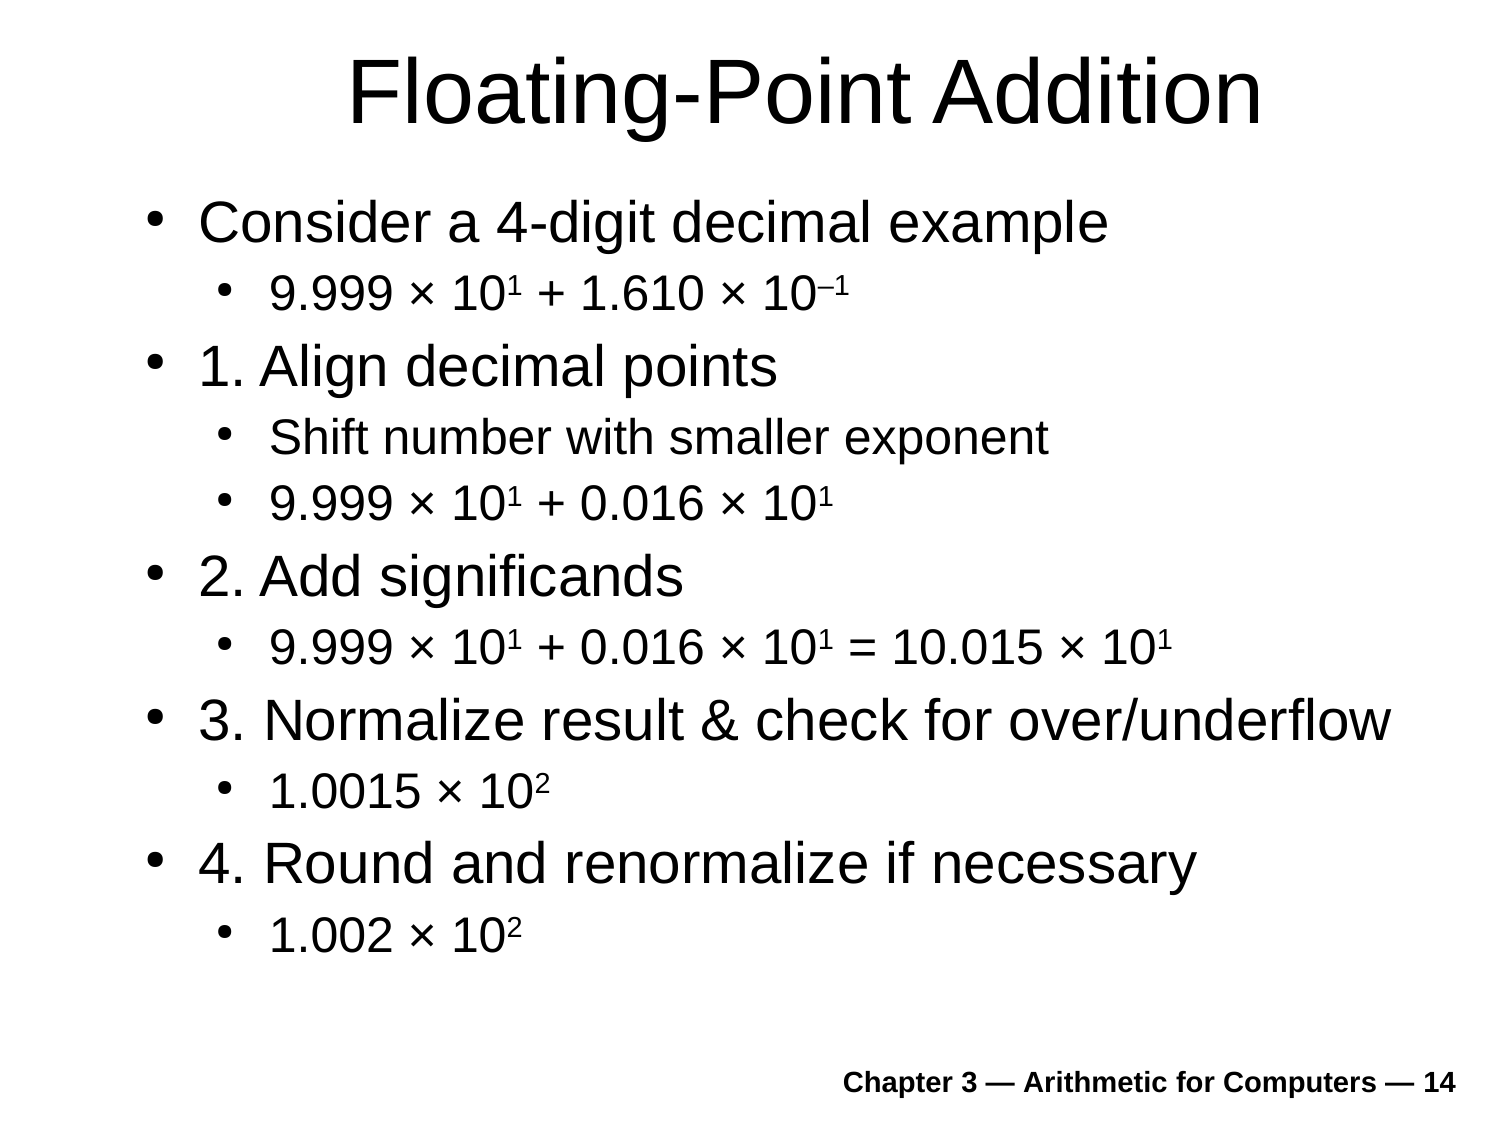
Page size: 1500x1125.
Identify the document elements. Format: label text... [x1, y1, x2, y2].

list Consider a 4-digit decimal example 9.999 × 101 + 1.610 × 10–1 1. Align decimal points Shift number with smaller exponent 9.999 × 101 + 0.016 × 101 2. Add significands 9.999 × 101 + 0.016 × 101 = 10.015 × 101 3. Normalize result & check for over/underflow 1.0015 × 102 4. Round and renormalize if necessary 1.002 × 102 [112, 184, 1469, 1024]
title Floating-Point Addition [112, 23, 1468, 149]
text_box Chapter 3 — Arithmetic for Computers — <number> [277, 1046, 1471, 1106]
